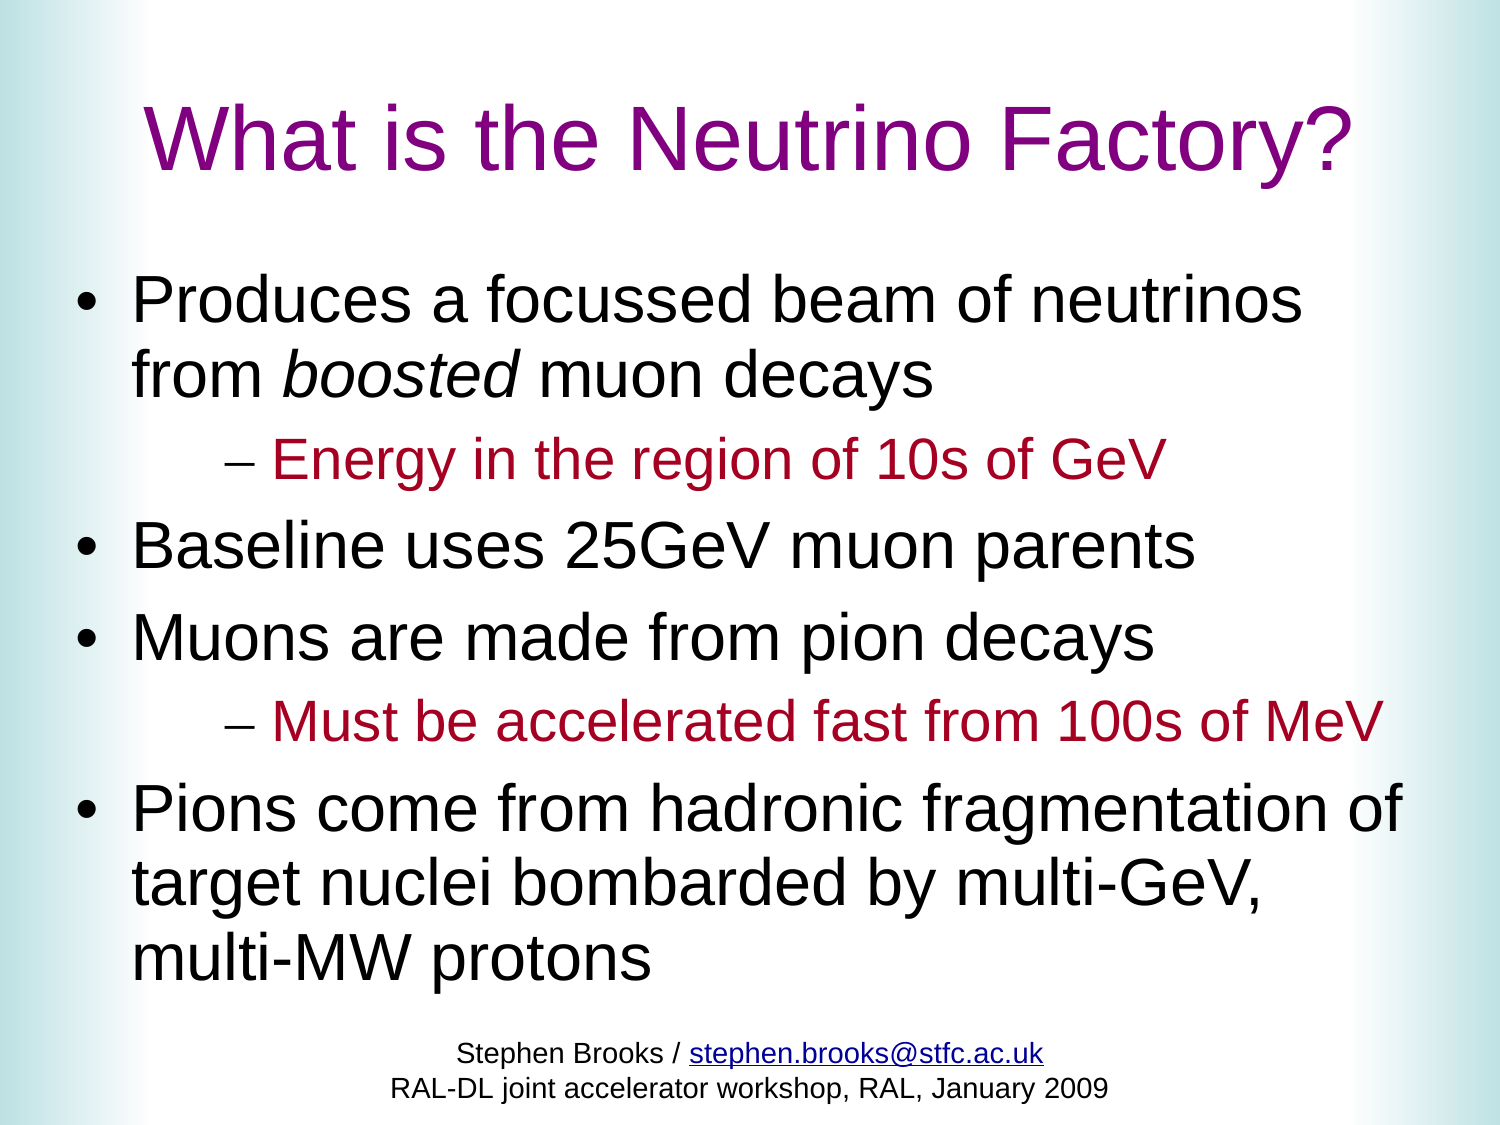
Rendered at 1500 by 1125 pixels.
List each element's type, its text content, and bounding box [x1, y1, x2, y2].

list Produces a focussed beam of neutrinos from boosted muon decays Energy in the region of 10s of GeV Baseline uses 25GeV muon parents Muons are made from pion decays Must be accelerated fast from 100s of MeV Pions come from hadronic fragmentation of target nuclei bombarded by multi-GeV, multi-MW protons [75, 262, 1426, 1006]
title What is the Neutrino Factory? [75, 37, 1426, 241]
